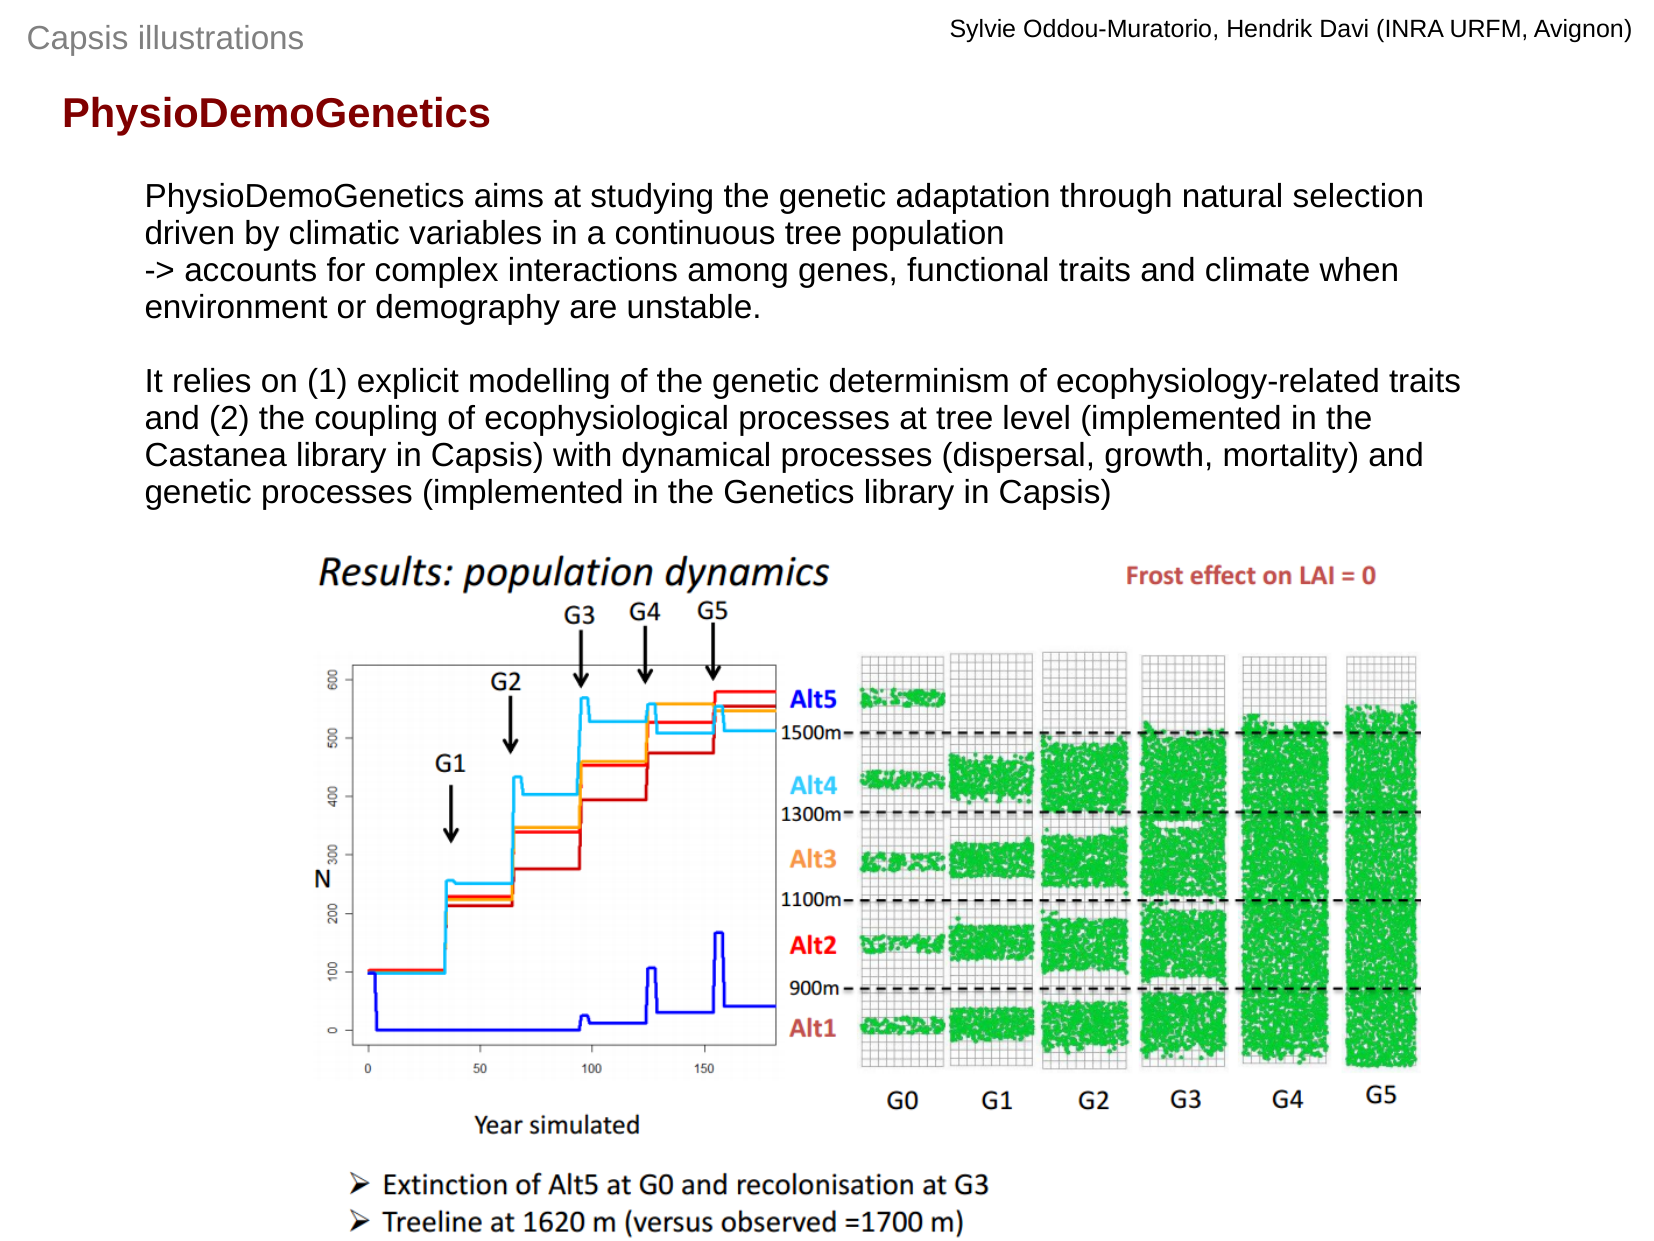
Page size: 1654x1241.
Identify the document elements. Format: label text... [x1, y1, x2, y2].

text_box Capsis illustrations [11, 11, 426, 64]
text_box PhysioDemoGenetics [47, 82, 1418, 144]
text_box PhysioDemoGenetics aims at studying the genetic adaptation through natural selection driven by climatic variables in a continuous tree population -> accounts for complex interactions among genes, functional traits and climate when environment or demography are unstable. It relies on (1) explicit modelling of the genetic determinism of ecophysiology-related traits and (2) the coupling of ecophysiological processes at tree level (implemented in the Castanea library in Capsis) with dynamical processes (dispersal, growth, mortality) and genetic processes (implemented in the Genetics library in Capsis) [129, 170, 1538, 519]
picture [307, 555, 1421, 1241]
text_box Sylvie Oddou-Muratorio, Hendrik Davi (INRA URFM, Avignon) [708, 7, 1649, 60]
